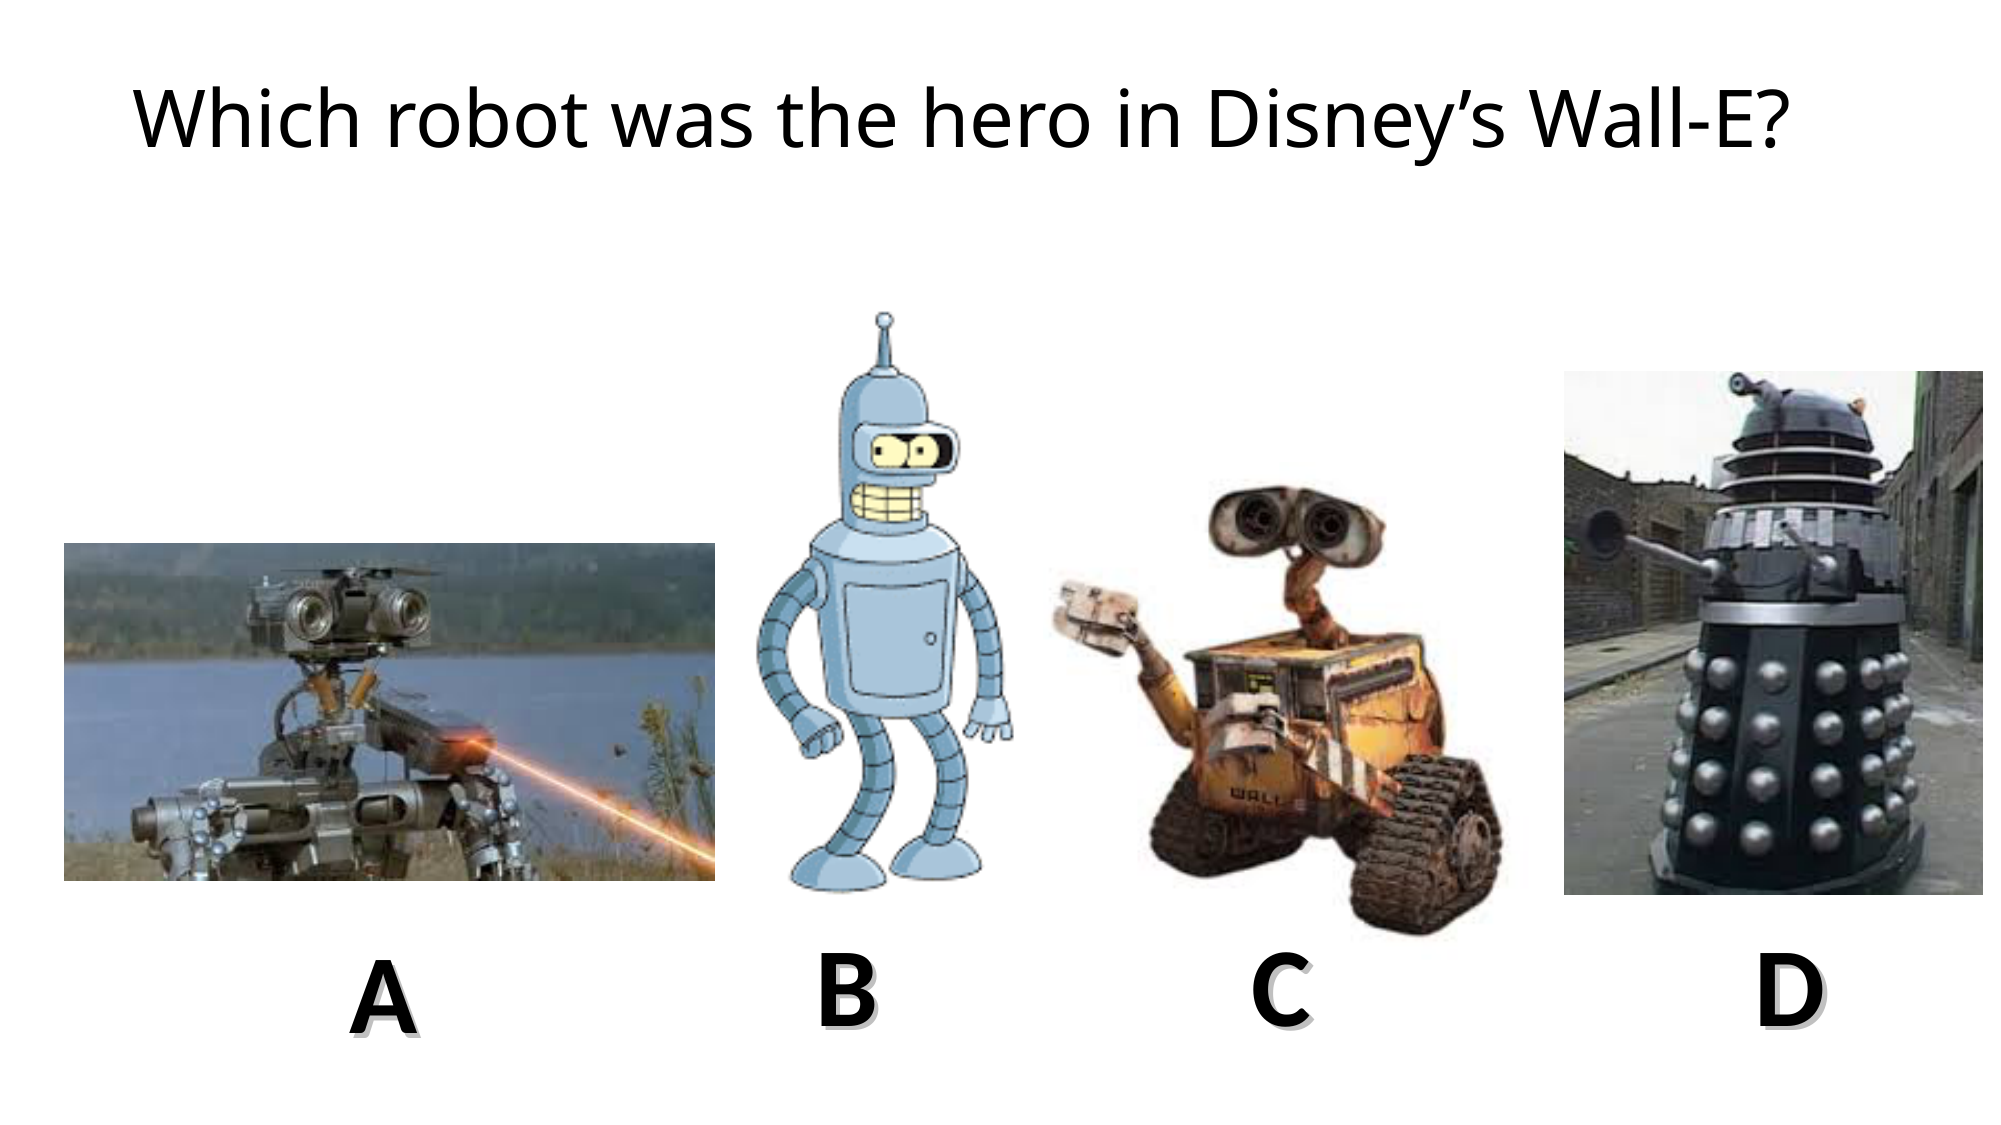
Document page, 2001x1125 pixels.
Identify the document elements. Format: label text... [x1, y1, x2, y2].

text_box A [334, 914, 433, 1064]
text_box B [800, 906, 893, 1056]
title Which robot was the hero in Disney’s Wall-E? [117, 59, 1843, 185]
picture [1564, 371, 1983, 895]
text_box C [1236, 906, 1326, 1056]
picture [64, 231, 1531, 962]
text_box D [1740, 906, 1841, 1056]
